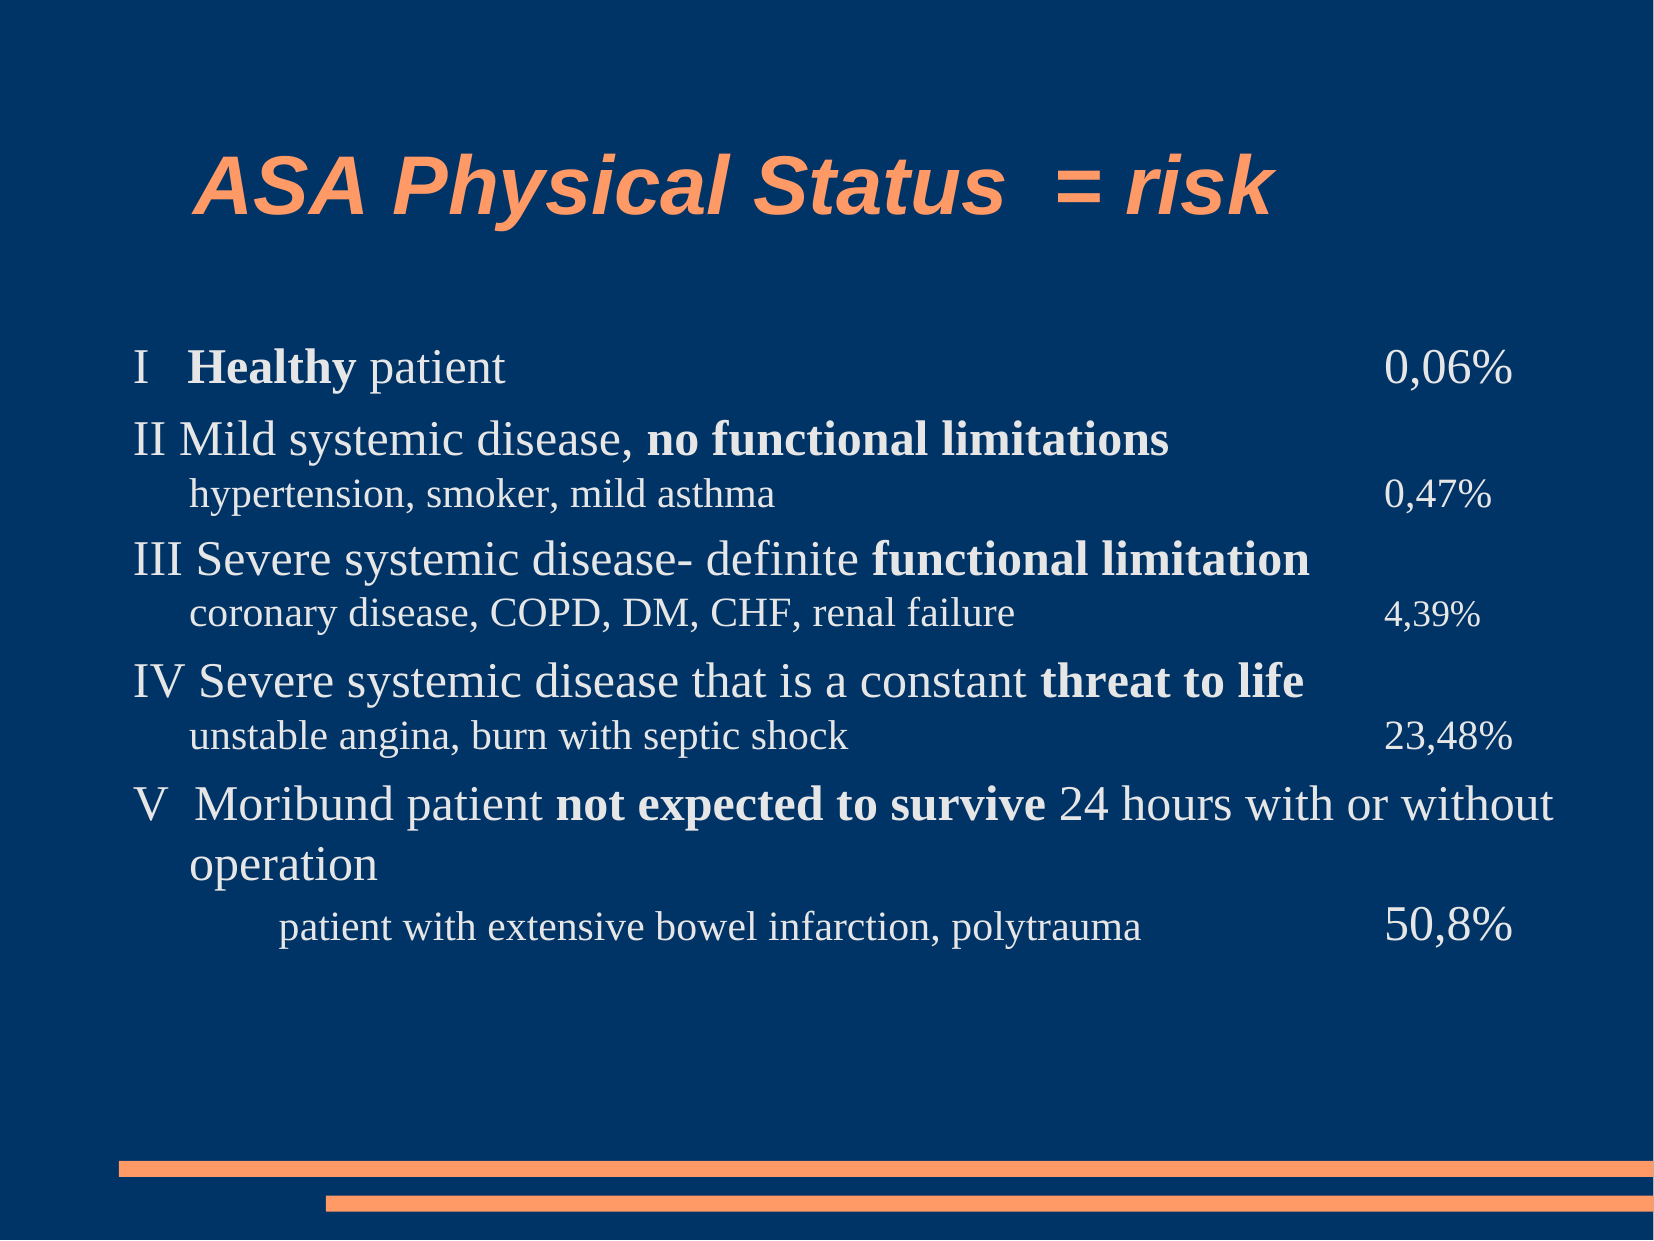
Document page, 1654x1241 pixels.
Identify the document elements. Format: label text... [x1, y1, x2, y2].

list I Healthy patient 0,06% II Mild systemic disease, no functional limitations hypertension, smoker, mild asthma 0,47% III Severe systemic disease- definite functional limitation coronary disease, COPD, DM, CHF, renal failure 4,39% IV Severe systemic disease that is a constant threat to life unstable angina, burn with septic shock 23,48% V Moribund patient not expected to survive 24 hours with or without operation patient with extensive bowel infarction, polytrauma 50,8% [118, 330, 1585, 1135]
title ASA Physical Status = risk [179, 82, 1585, 290]
